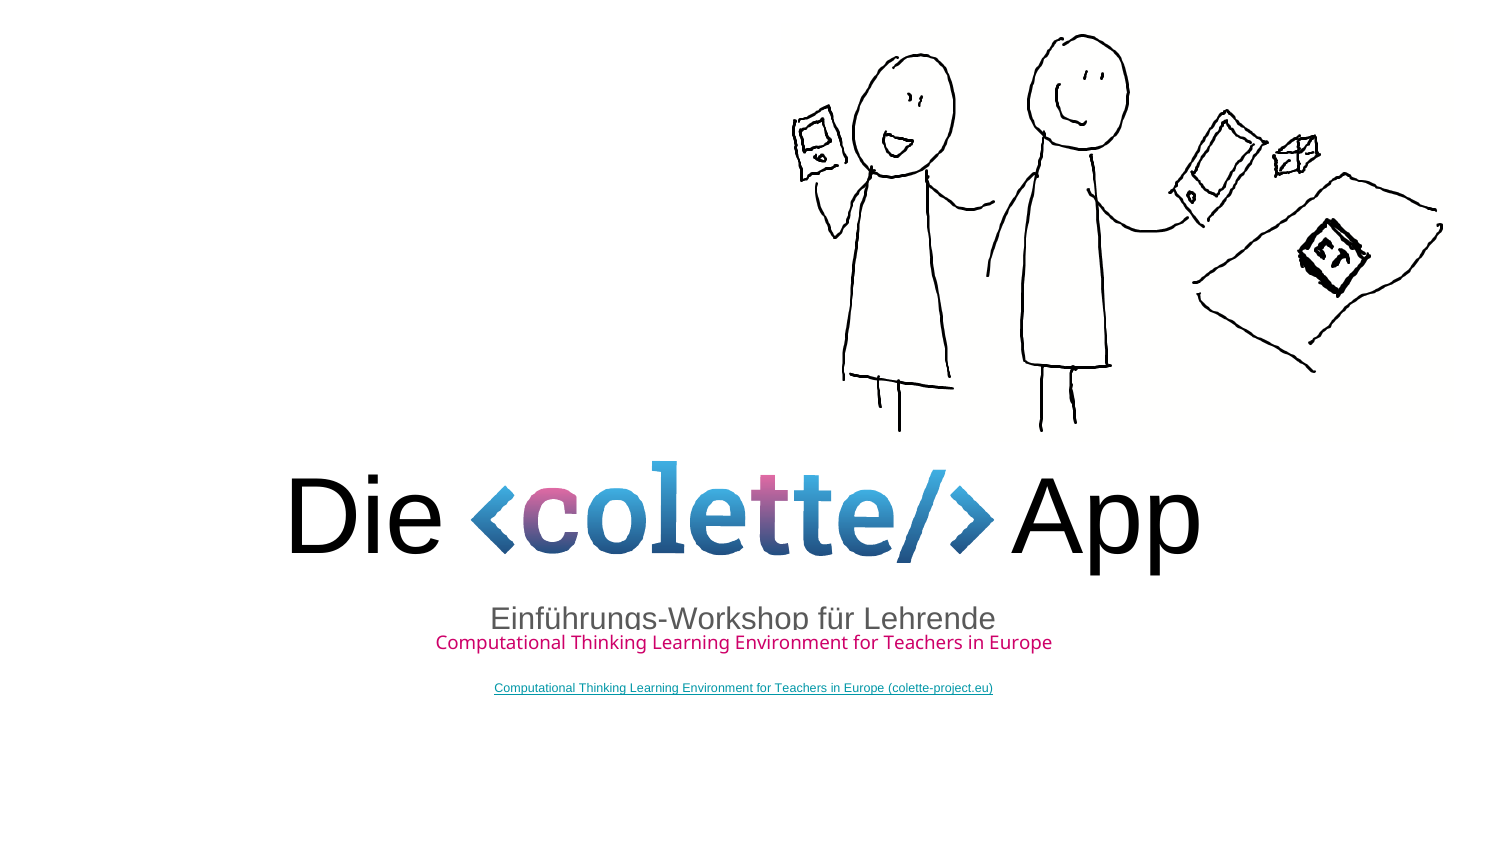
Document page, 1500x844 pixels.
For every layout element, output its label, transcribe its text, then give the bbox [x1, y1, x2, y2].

title Die <colette/> App [44, 253, 1443, 590]
picture [450, 23, 1454, 582]
subtitle Einführungs-Workshop für Lehrende Computational Thinking Learning Environment for Teachers in Europe Computational Thinking Learning Environment for Teachers in Europe (colette-project.eu) [44, 590, 1443, 721]
